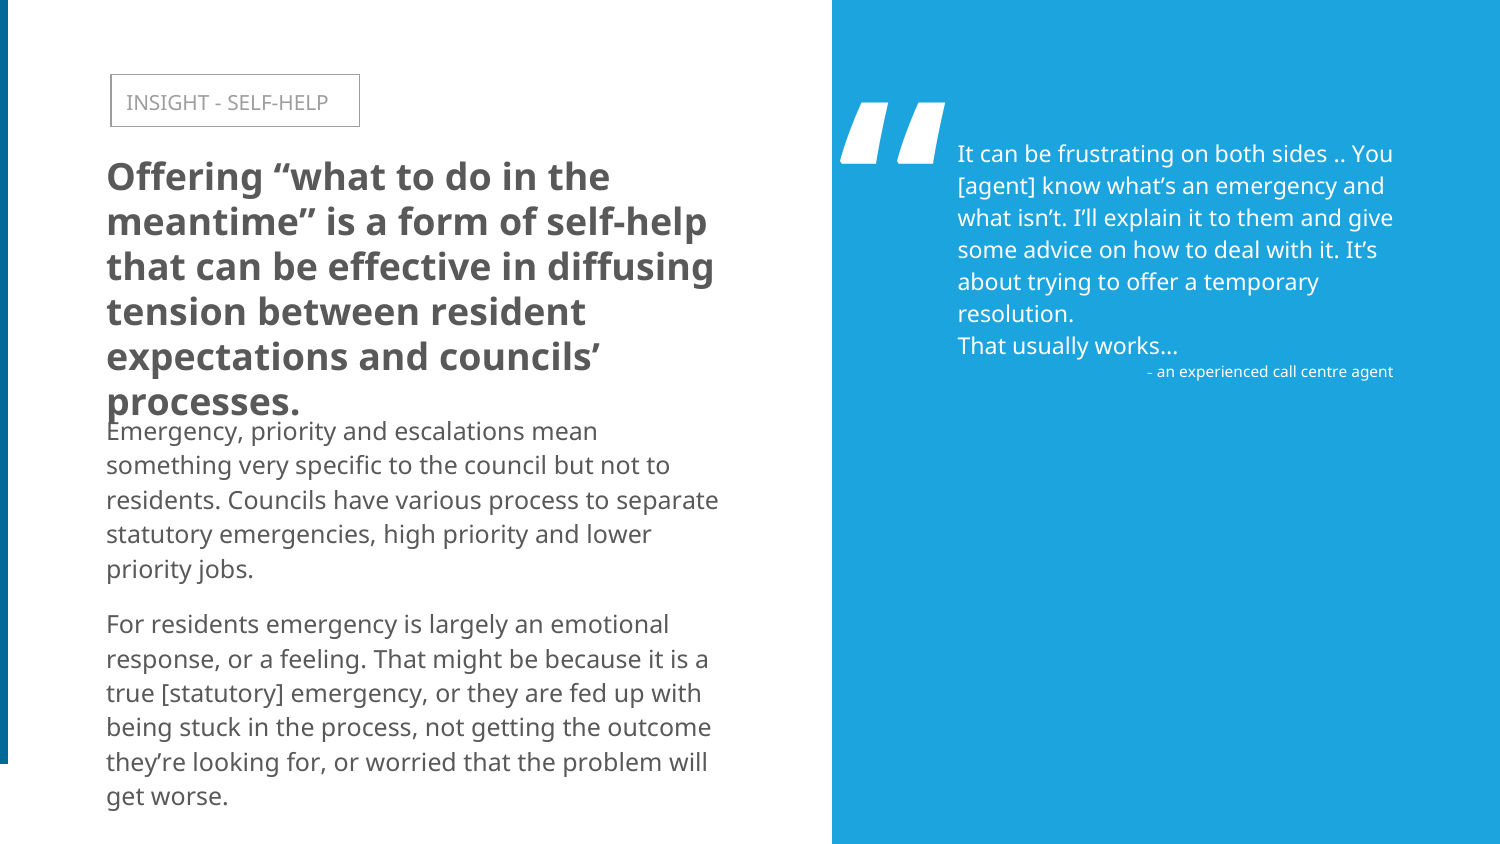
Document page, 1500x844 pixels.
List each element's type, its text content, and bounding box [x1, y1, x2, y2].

list It can be frustrating on both sides .. You [agent] know what’s an emergency and what isn’t. I’ll explain it to them and give some advice on how to deal with it. It’s about trying to offer a temporary resolution. That usually works… ~ an experienced call centre agent [942, 120, 1417, 398]
text_box INSIGHT - SELF-HELP [111, 74, 360, 127]
title Offering “what to do in the meantime” is a form of self-help that can be effective in diffusing tension between resident expectations and councils’ processes. [91, 137, 746, 396]
title Emergency, priority and escalations mean something very specific to the council but not to residents. Councils have various process to separate statutory emergencies, high priority and lower priority jobs. For residents emergency is largely an emotional response, or a feeling. That might be because it is a true [statutory] emergency, or they are fed up with being stuck in the process, not getting the outcome they’re looking for, or worried that the problem will get worse. [91, 396, 746, 756]
